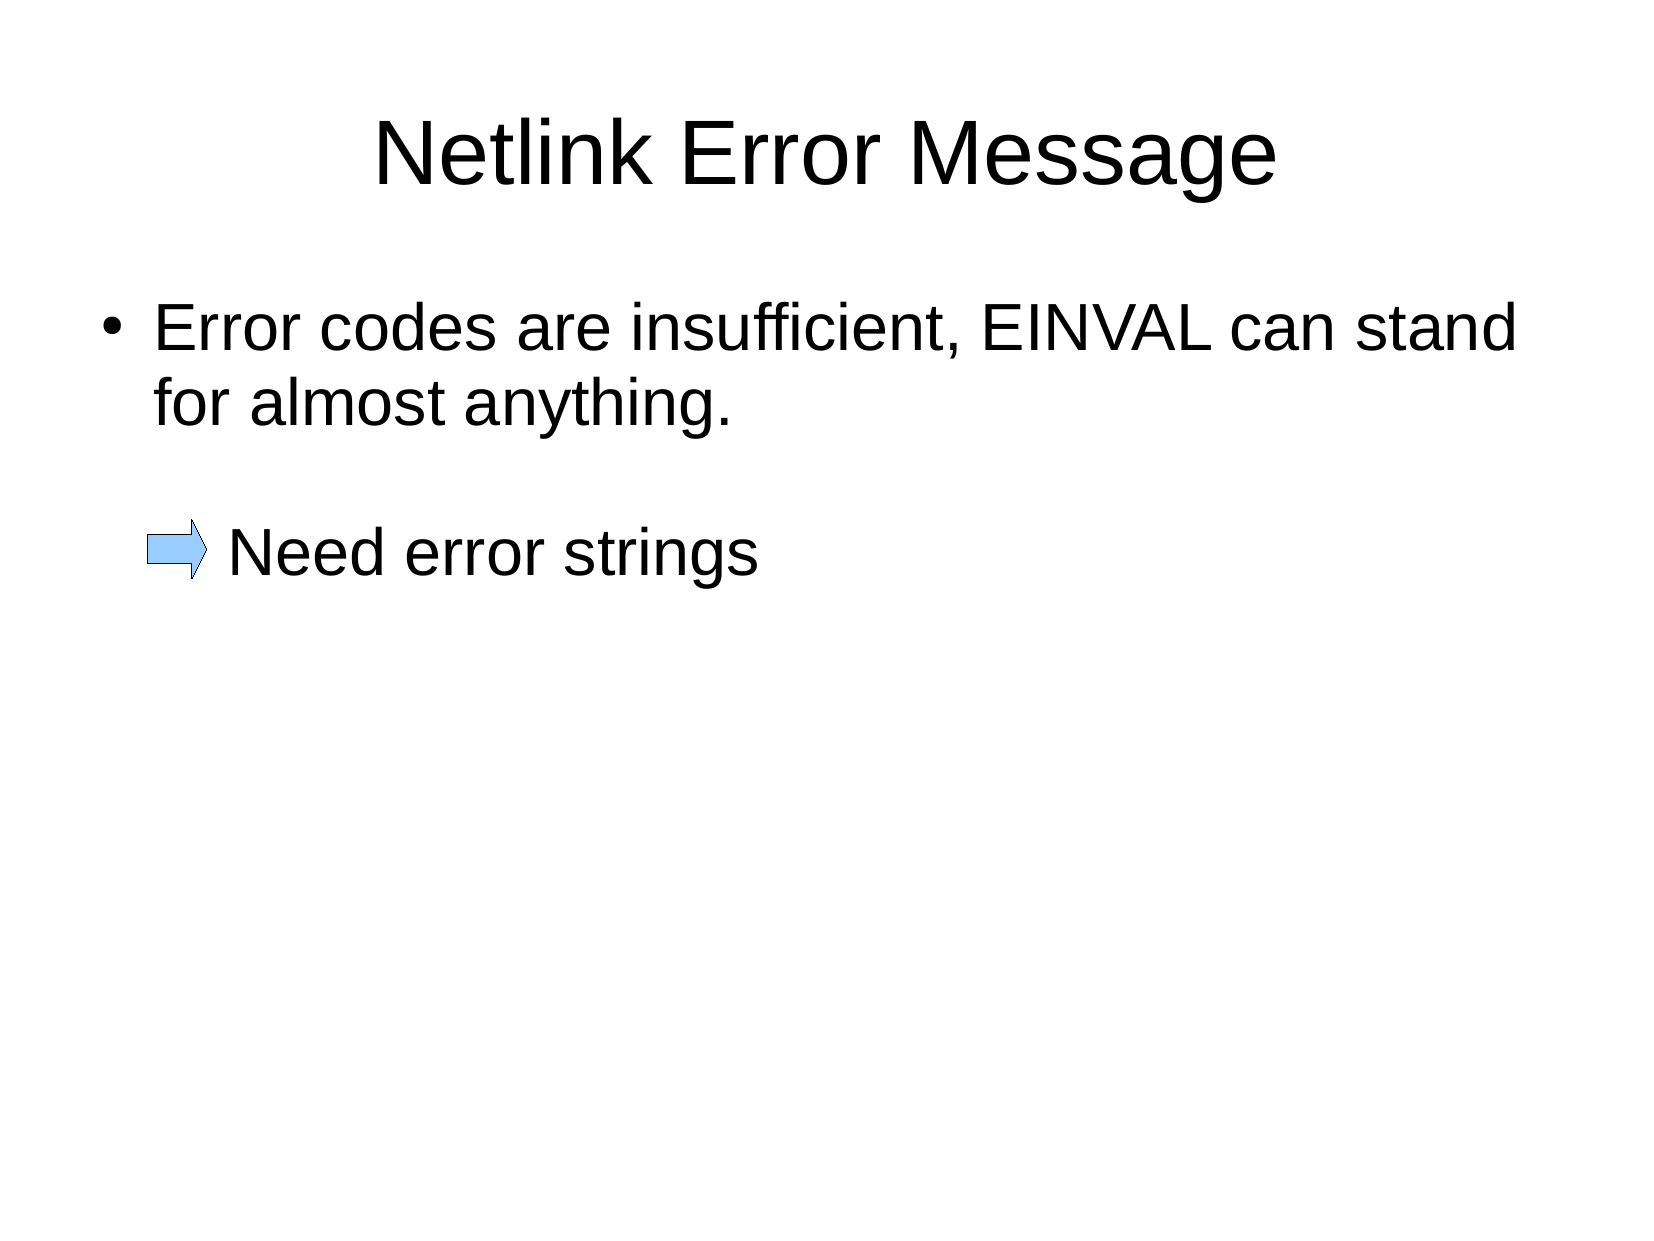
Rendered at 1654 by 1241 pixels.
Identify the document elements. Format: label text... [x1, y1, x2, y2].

text_box [147, 519, 207, 579]
title Netlink Error Message [82, 49, 1571, 257]
list Error codes are insufficient, EINVAL can stand for almost anything. Need error strings [82, 290, 1571, 1094]
